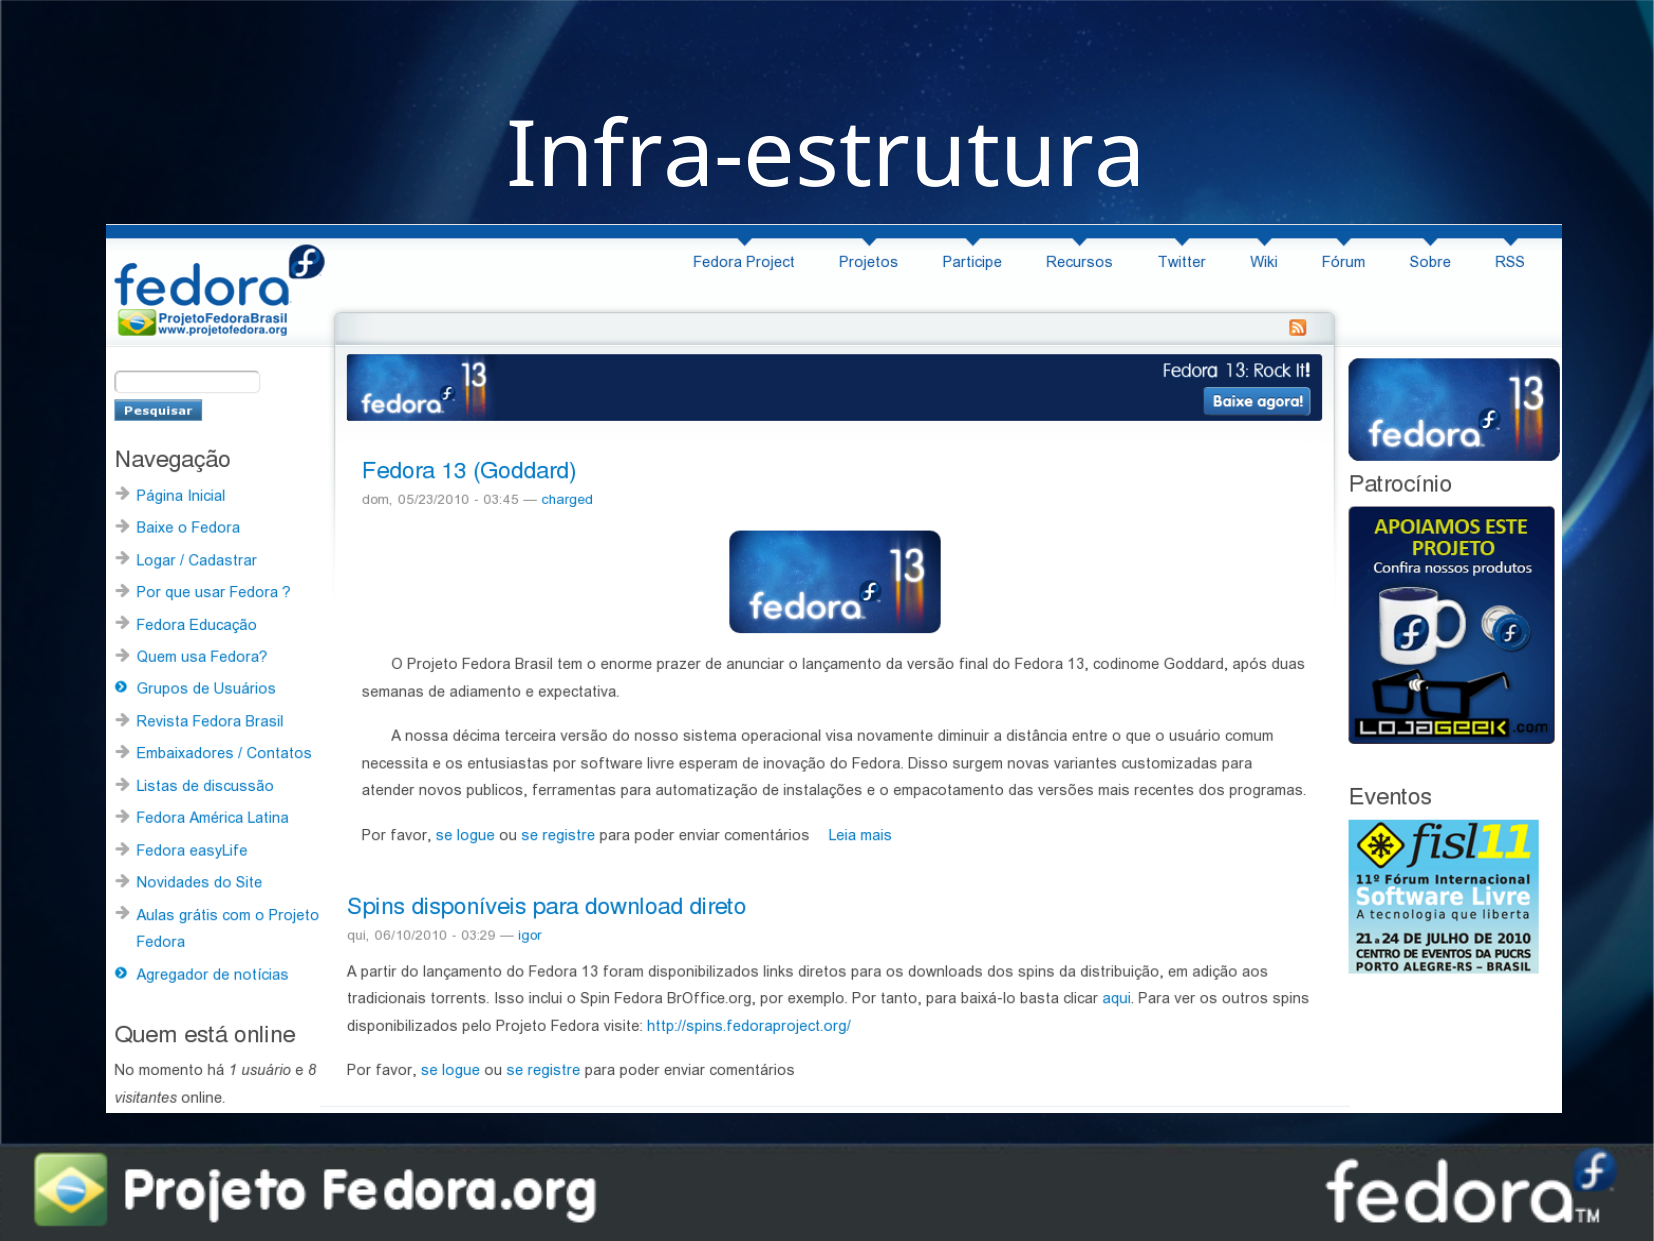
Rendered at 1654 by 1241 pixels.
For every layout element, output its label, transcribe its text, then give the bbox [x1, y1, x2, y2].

title Infra-estrutura [82, 49, 1571, 257]
picture [0, 0, 1654, 1241]
